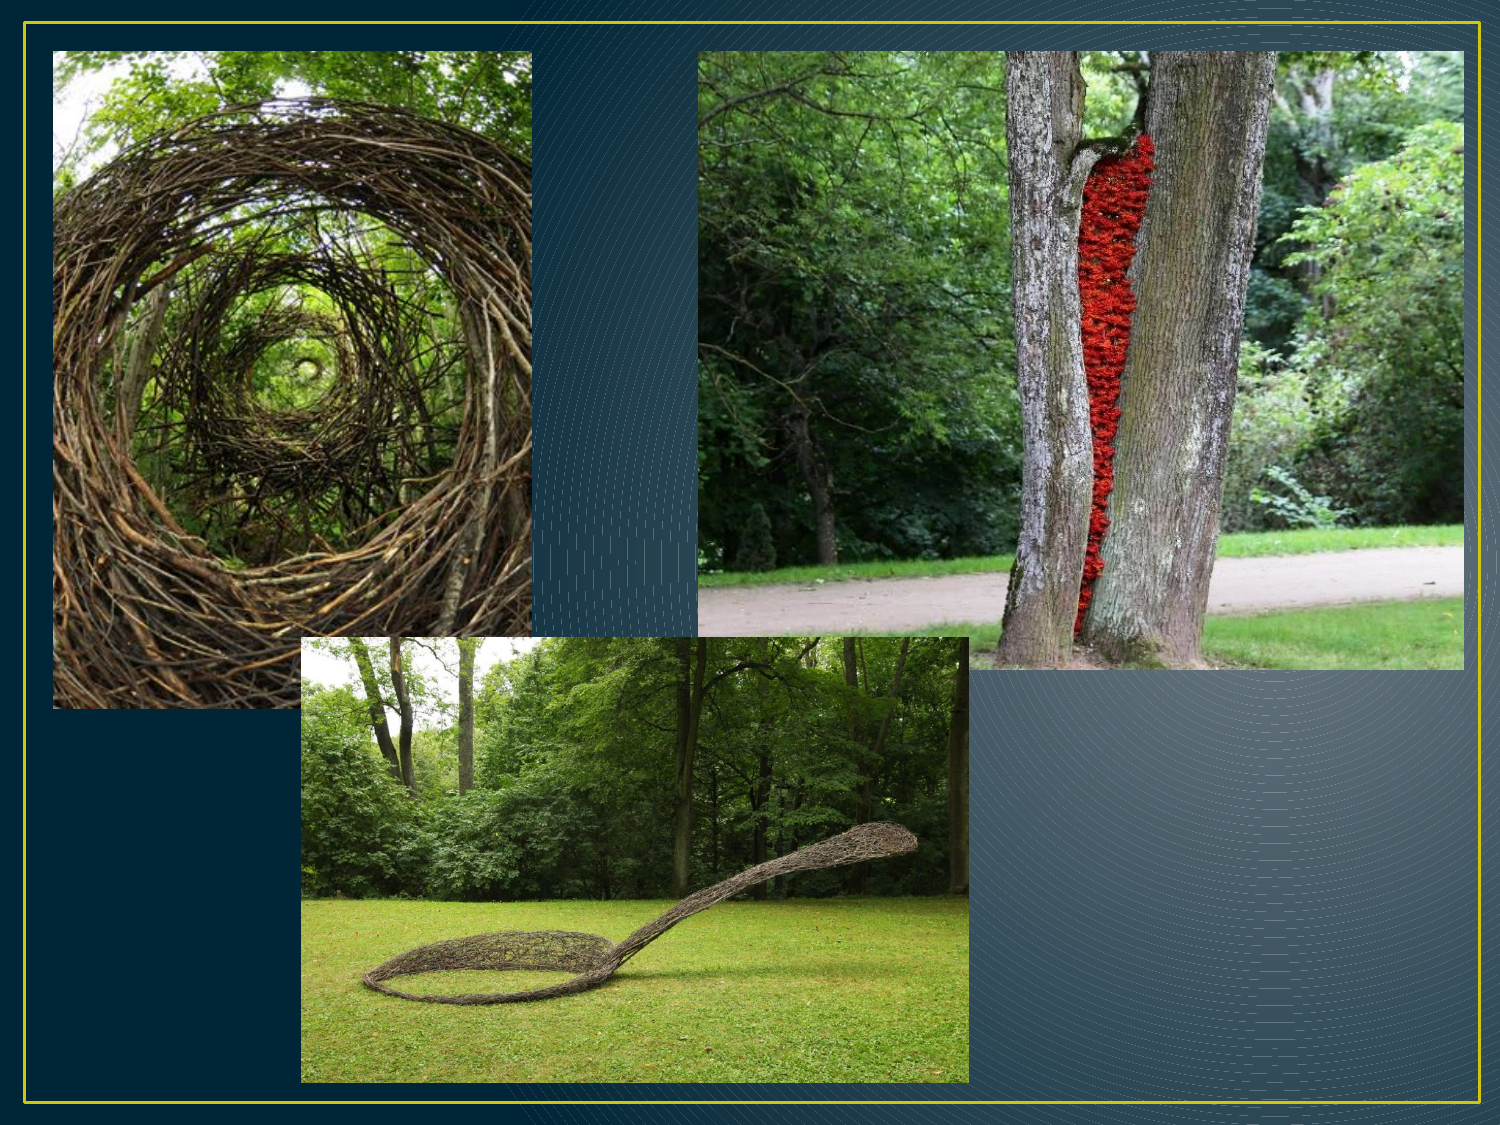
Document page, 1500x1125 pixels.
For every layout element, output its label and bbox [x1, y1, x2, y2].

picture [54, 51, 1464, 1083]
